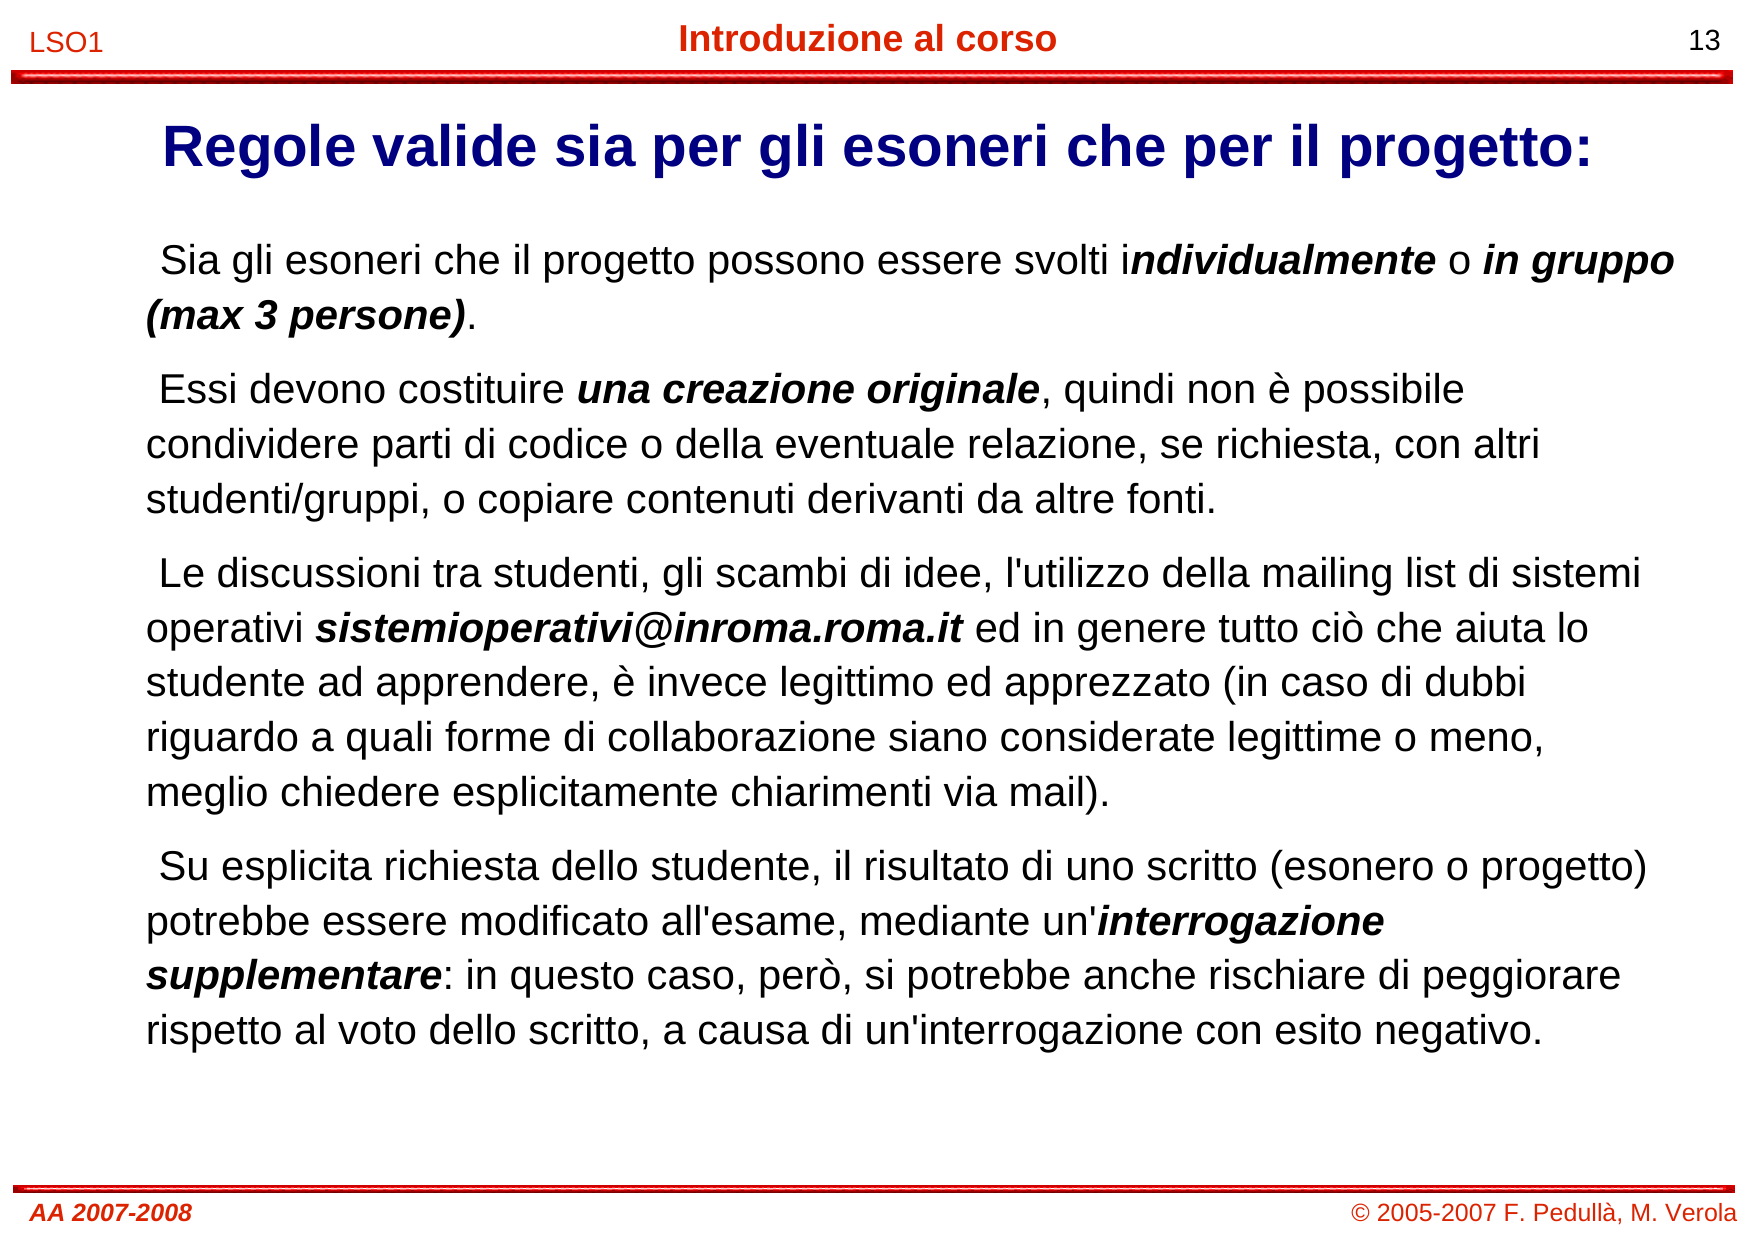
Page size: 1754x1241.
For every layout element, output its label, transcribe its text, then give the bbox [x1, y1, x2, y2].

text_box Regole valide sia per gli esoneri che per il progetto: [59, 110, 1699, 199]
picture [13, 1185, 1735, 1193]
picture [11, 70, 1733, 84]
list Sia gli esoneri che il progetto possono essere svolti individualmente o in gruppo (max 3 persone). Essi devono costituire una creazione originale, quindi non è possibile condividere parti di codice o della eventuale relazione, se richiesta, con altri studenti/gruppi, o copiare contenuti derivanti da altre fonti. Le discussioni tra studenti, gli scambi di idee, l'utilizzo della mailing list di sistemi operativi sistemioperativi@inroma.roma.it ed in genere tutto ciò che aiuta lo studente ad apprendere, è invece legittimo ed apprezzato (in caso di dubbi riguardo a quali forme di collaborazione siano considerate legittime o meno, meglio chiedere esplicitamente chiarimenti via mail). Su esplicita richiesta dello studente, il risultato di uno scritto (esonero o progetto) potrebbe essere modificato all'esame, mediante un'interrogazione supplementare: in questo caso, però, si potrebbe anche rischiare di peggiorare rispetto al voto dello scritto, a causa di un'interrogazione con esito negativo. [84, 199, 1676, 1117]
